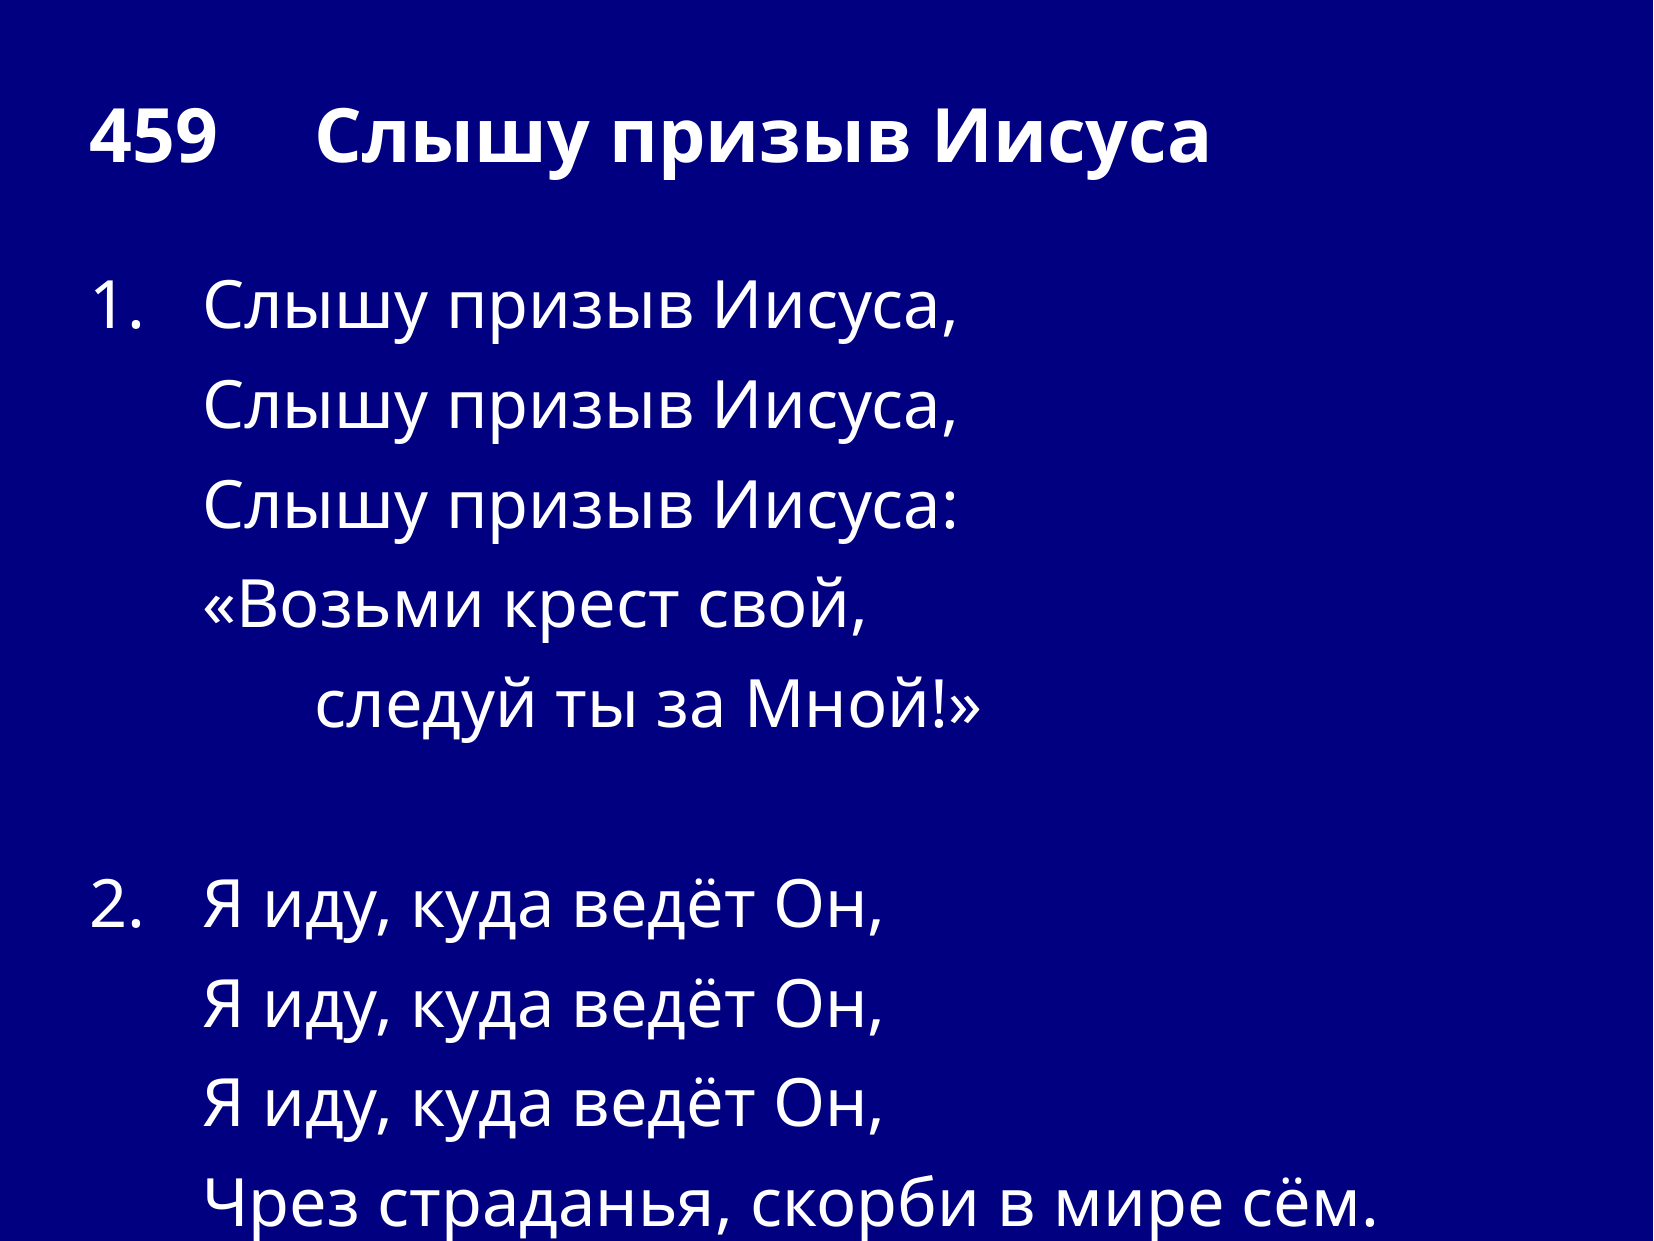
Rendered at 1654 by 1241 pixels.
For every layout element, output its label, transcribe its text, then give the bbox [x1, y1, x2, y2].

text_box 1. Слышу призыв Иисуса, Слышу призыв Иисуса, Слышу призыв Иисуса: «Возьми крест свой, следуй ты за Мной!» 2. Я иду, куда ведёт Он, Я иду, куда ведёт Он, Я иду, куда ведёт Он, Чрез страданья, скорби в мире сём. [75, 188, 1576, 1163]
text_box 459 Слышу призыв Иисуса [75, 75, 1576, 188]
